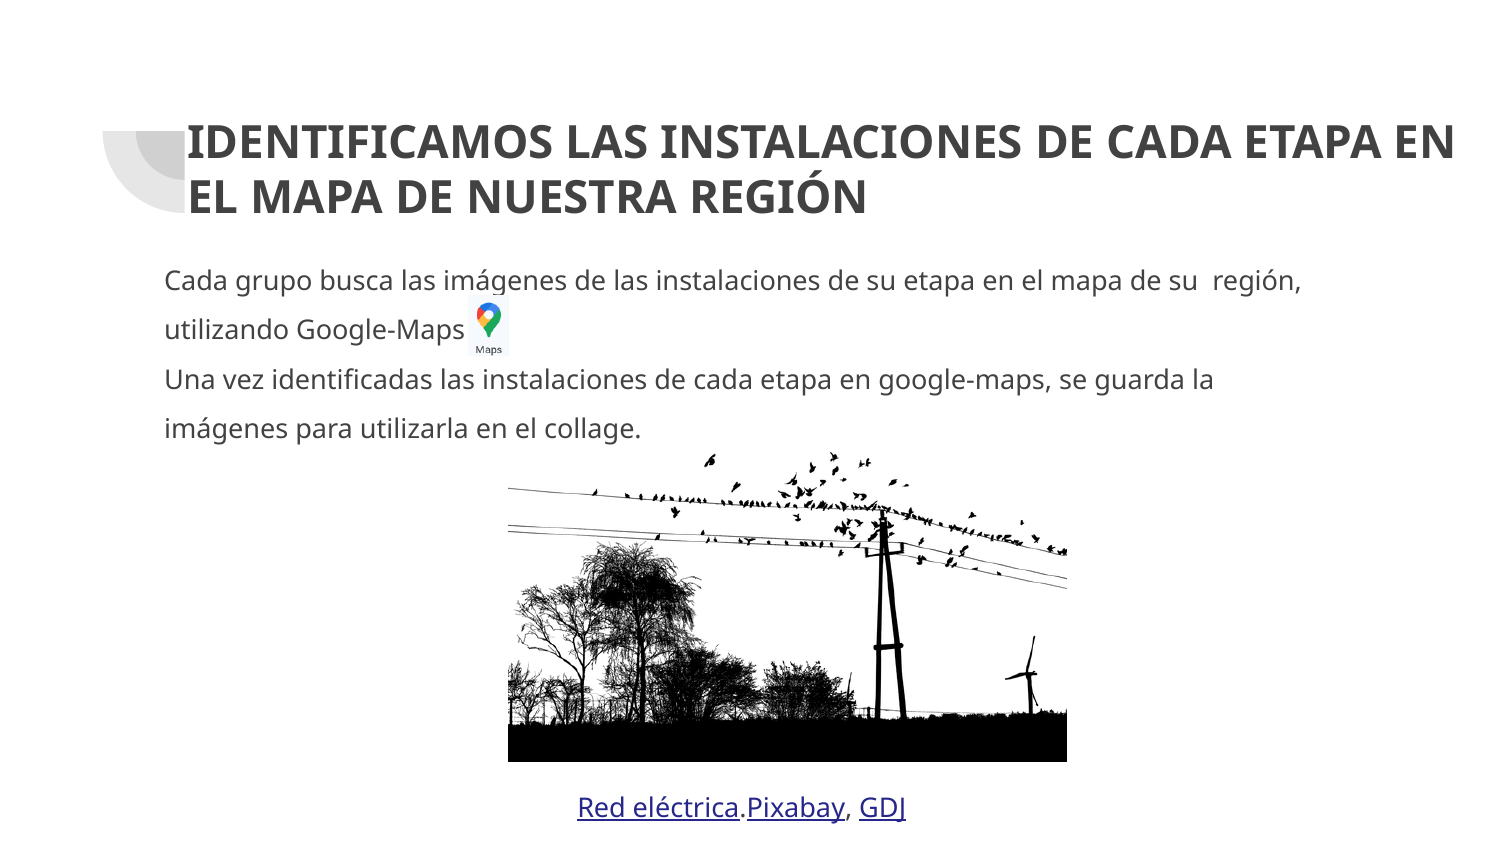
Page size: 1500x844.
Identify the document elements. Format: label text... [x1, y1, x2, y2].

picture [468, 295, 509, 356]
list Cada grupo busca las imágenes de las instalaciones de su etapa en el mapa de su región, utilizando Google-Maps Una vez identificadas las instalaciones de cada etapa en google-maps, se guarda la imágenes para utilizarla en el collage. Red eléctrica.Pixabay, GDJ [149, 262, 1370, 844]
picture [508, 452, 1067, 762]
title IDENTIFICAMOS LAS INSTALACIONES DE CADA ETAPA EN EL MAPA DE NUESTRA REGIÓN [172, 98, 1500, 263]
